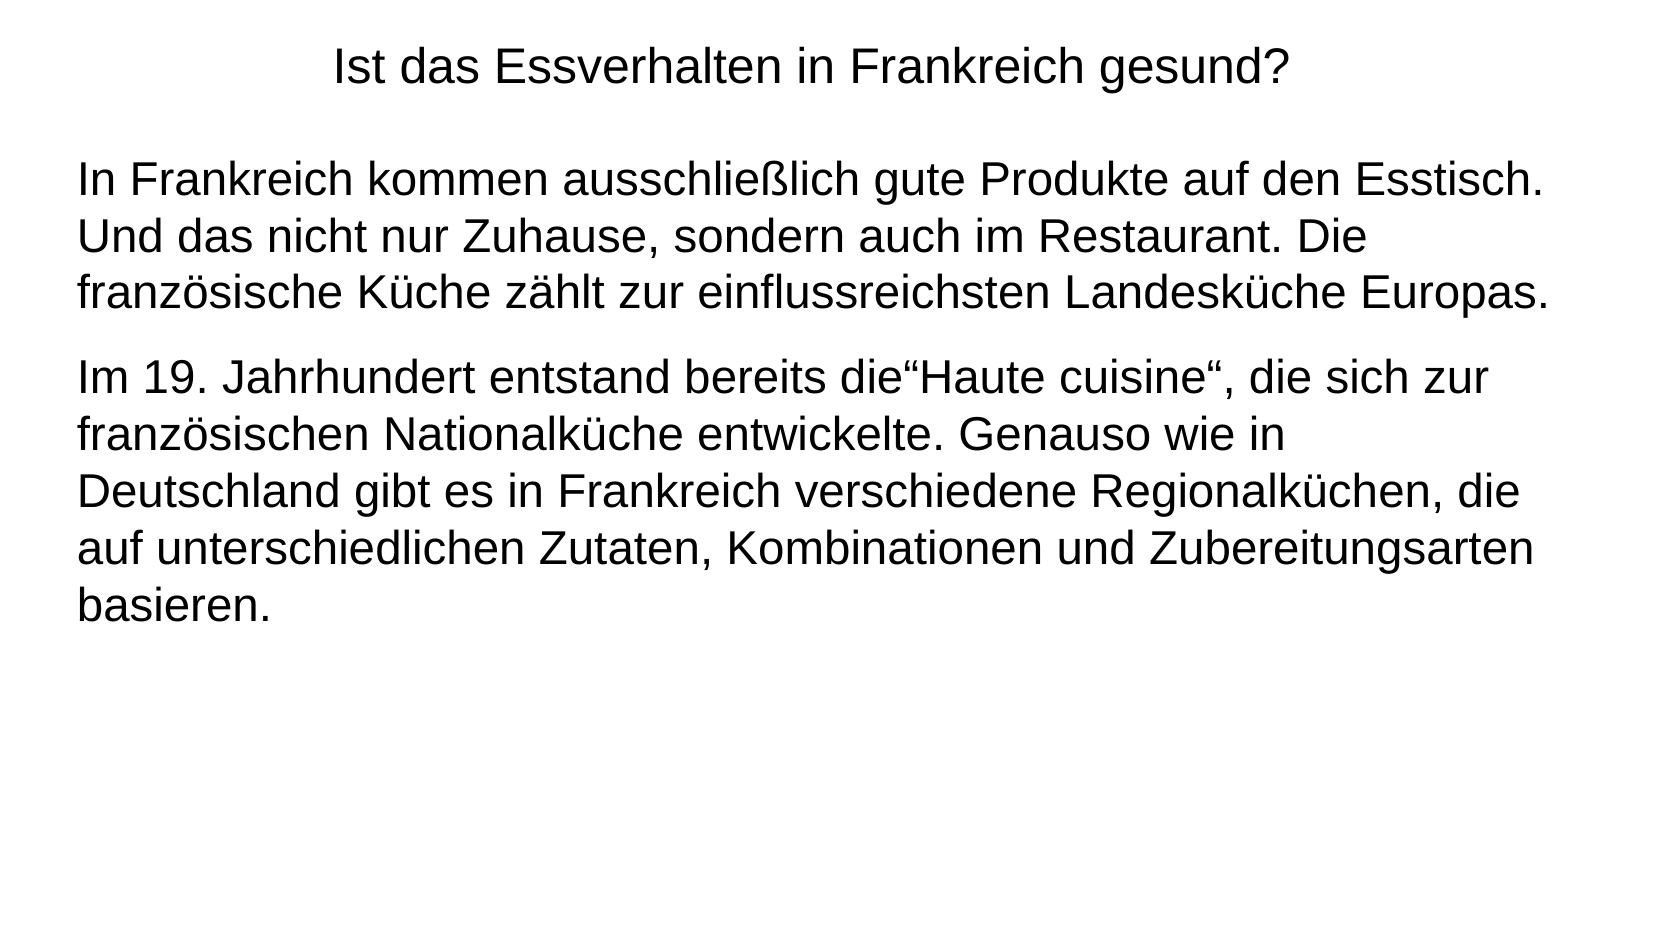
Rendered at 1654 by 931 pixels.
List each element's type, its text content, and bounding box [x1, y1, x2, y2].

title Ist das Essverhalten in Frankreich gesund? [147, 0, 1477, 147]
list In Frankreich kommen ausschließlich gute Produkte auf den Esstisch. Und das nicht nur Zuhause, sondern auch im Restaurant. Die französische Küche zählt zur einflussreichsten Landesküche Europas. Im 19. Jahrhundert entstand bereits die“Haute cuisine“, die sich zur französischen Nationalküche entwickelte. Genauso wie in Deutschland gibt es in Frankreich verschiedene Regionalküchen, die auf unterschiedlichen Zutaten, Kombinationen und Zubereitungsarten basieren. [76, 147, 1565, 688]
